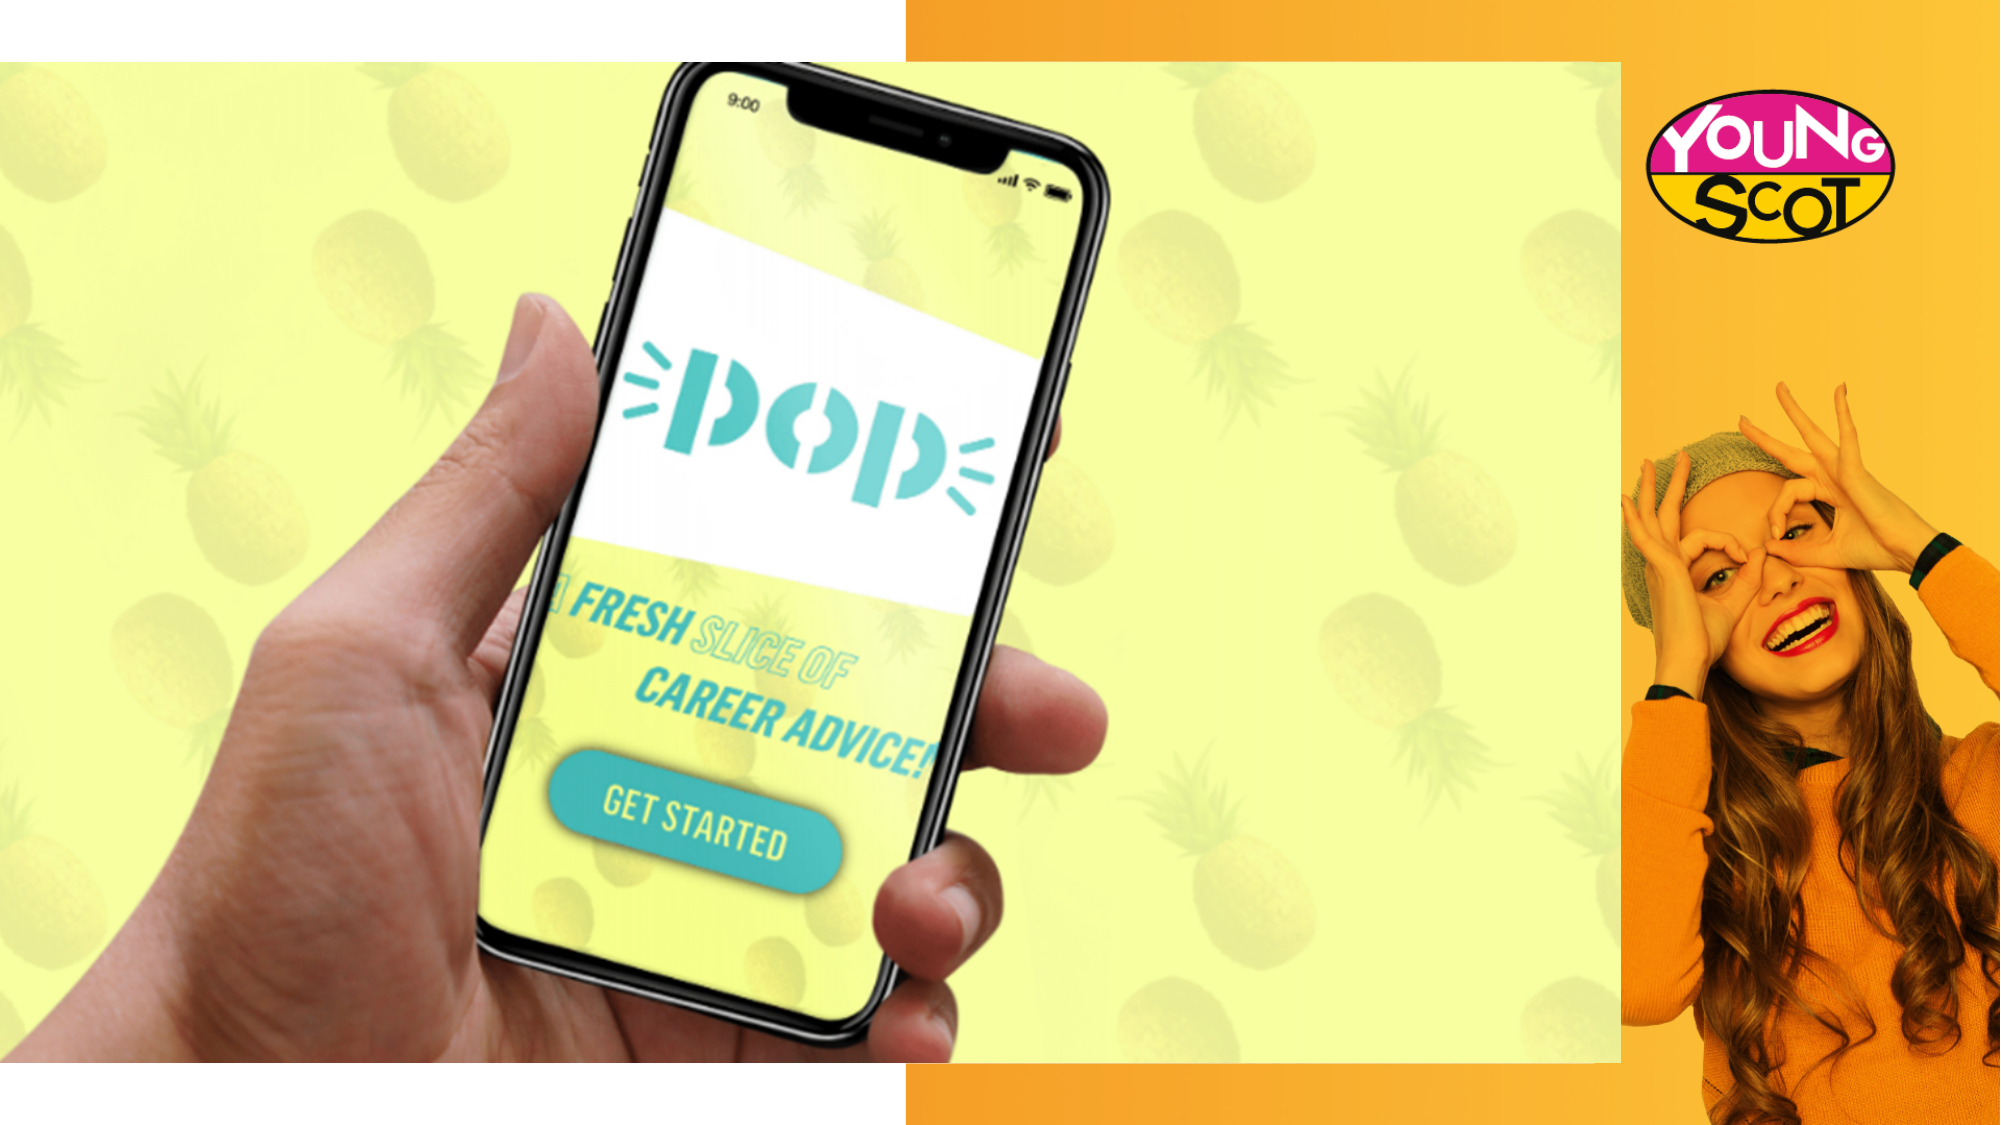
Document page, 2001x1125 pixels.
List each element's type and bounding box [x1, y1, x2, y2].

picture [0, 62, 1621, 1063]
